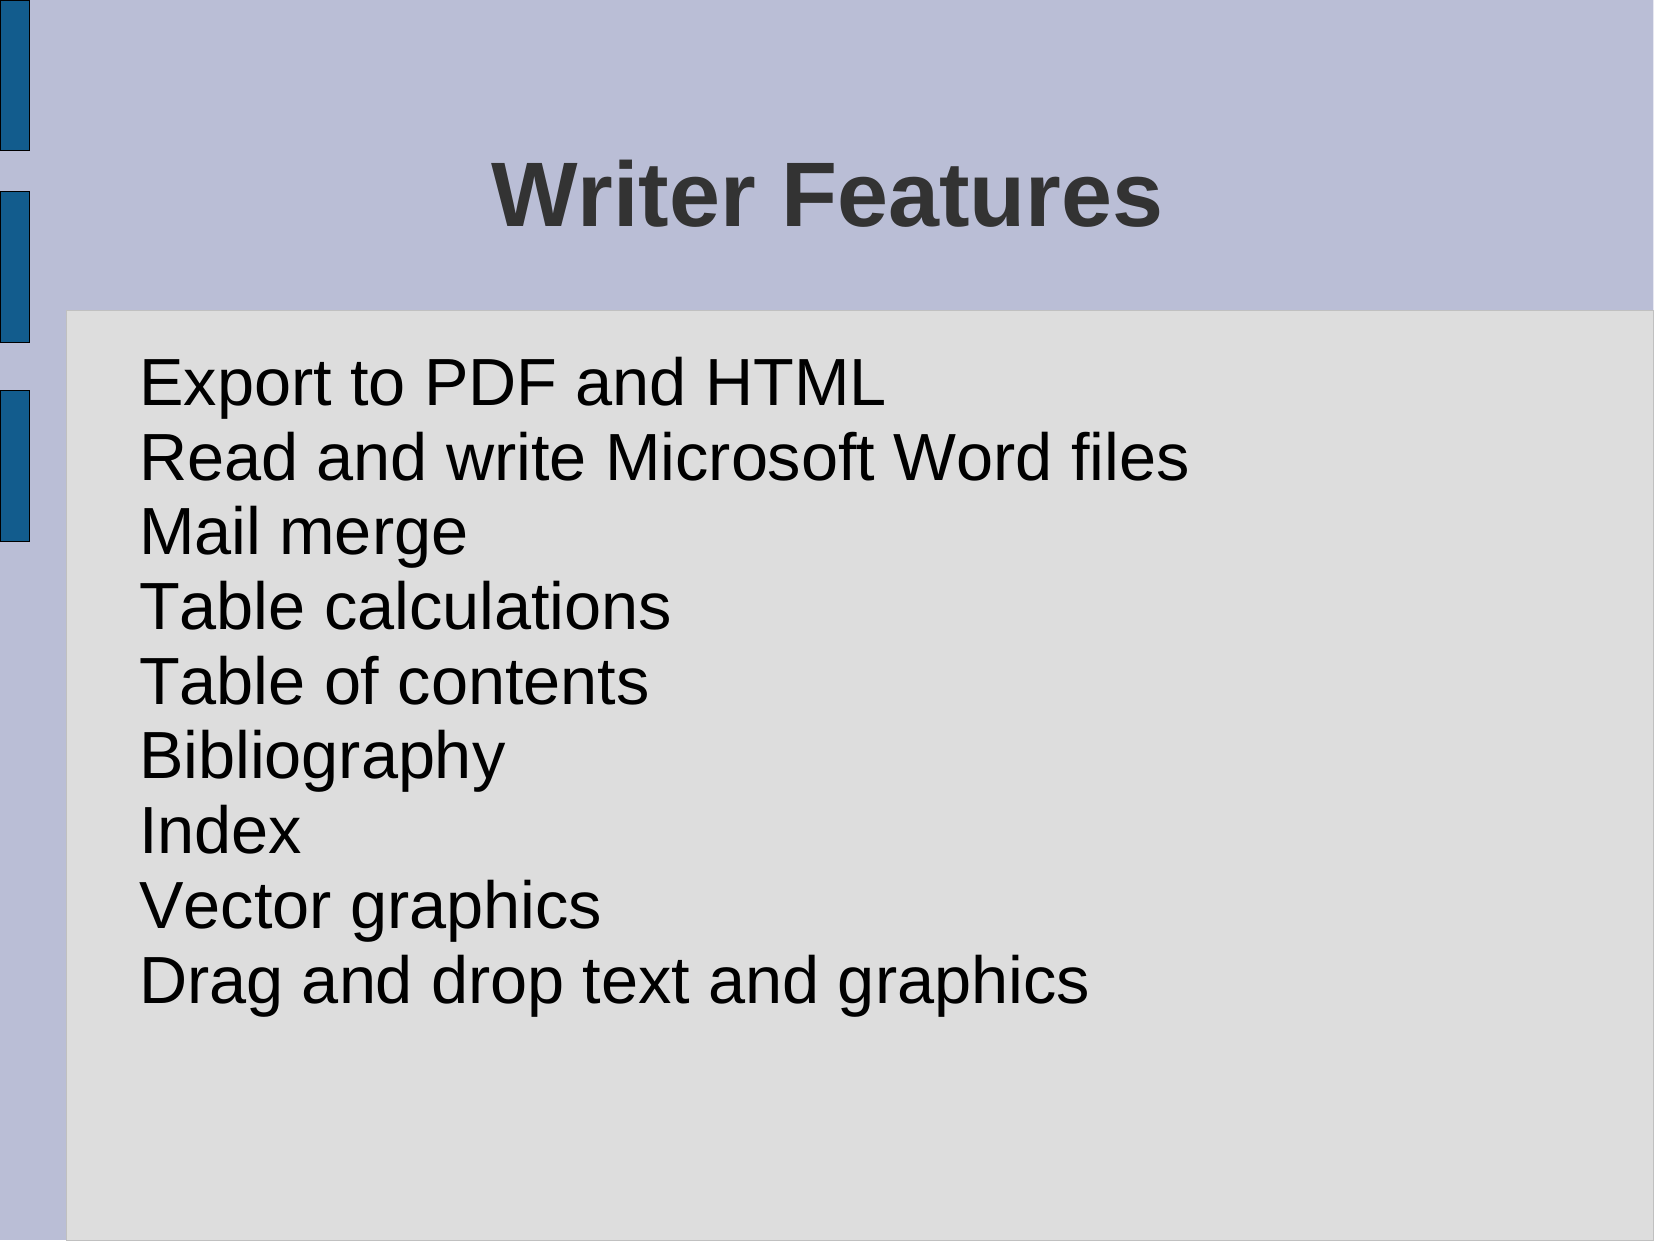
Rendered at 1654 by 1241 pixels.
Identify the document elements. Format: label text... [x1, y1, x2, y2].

title Writer Features [121, 91, 1534, 299]
list Export to PDF and HTML Read and write Microsoft Word files Mail merge Table calculations Table of contents Bibliography Index Vector graphics Drag and drop text and graphics [121, 344, 1534, 1127]
